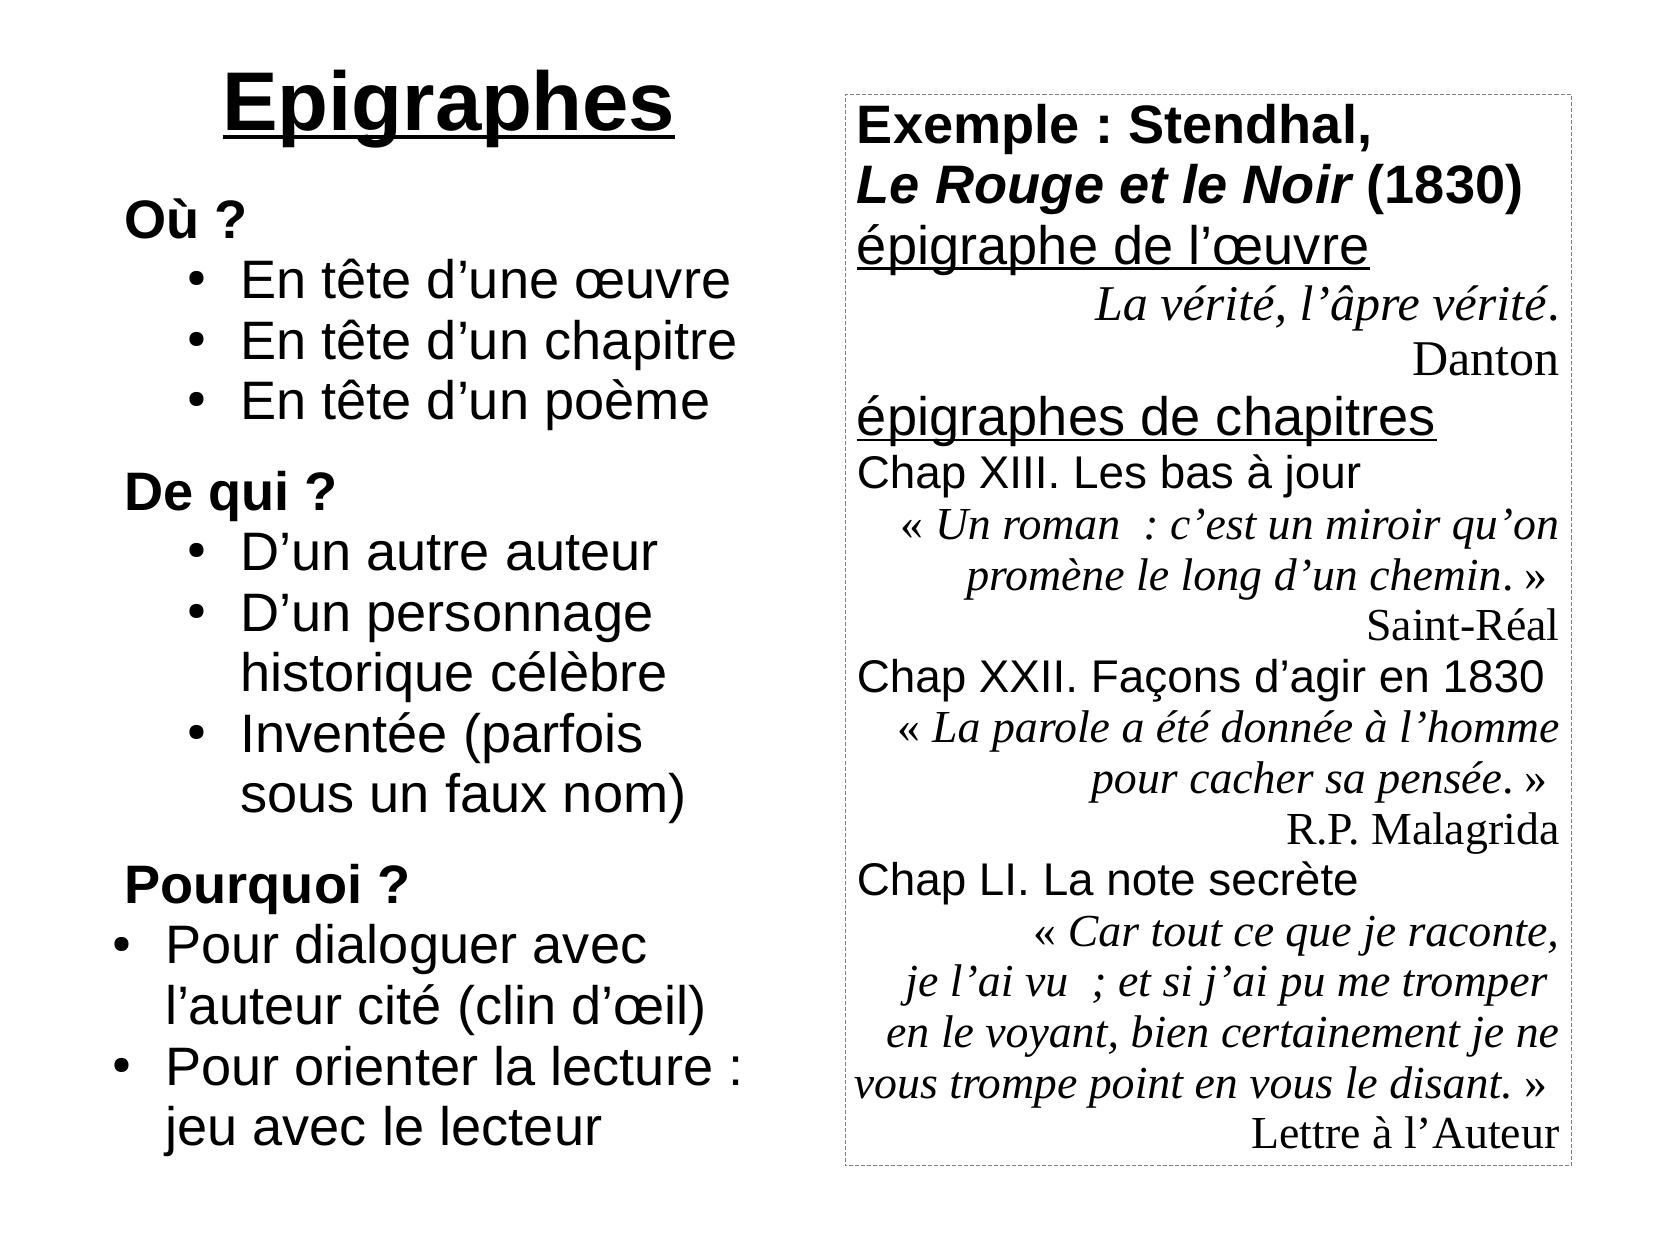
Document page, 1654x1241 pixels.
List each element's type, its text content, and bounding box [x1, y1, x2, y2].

title Epigraphes [59, 49, 863, 154]
list Exemple : Stendhal, Le Rouge et le Noir (1830) épigraphe de l’œuvre La vérité, l’âpre vérité. Danton épigraphes de chapitres Chap XIII. Les bas à jour « Un roman : c’est un miroir qu’on promène le long d’un chemin. » Saint-Réal Chap XXII. Façons d’agir en 1830 « La parole a été donnée à l’homme pour cacher sa pensée. » R.P. Malagrida Chap LI. La note secrète « Car tout ce que je raconte, je l’ai vu ; et si j’ai pu me tromper en le voyant, bien certainement je ne vous trompe point en vous le disant. » Lettre à l’Auteur [845, 94, 1572, 1166]
list Où ? En tête d’une œuvre En tête d’un chapitre En tête d’un poème De qui ? D’un autre auteur D’un personnage historique célèbre Inventée (parfois sous un faux nom) Pourquoi ? Pour dialoguer avec l’auteur cité (clin d’œil) Pour orienter la lecture : jeu avec le lecteur [94, 170, 768, 1182]
